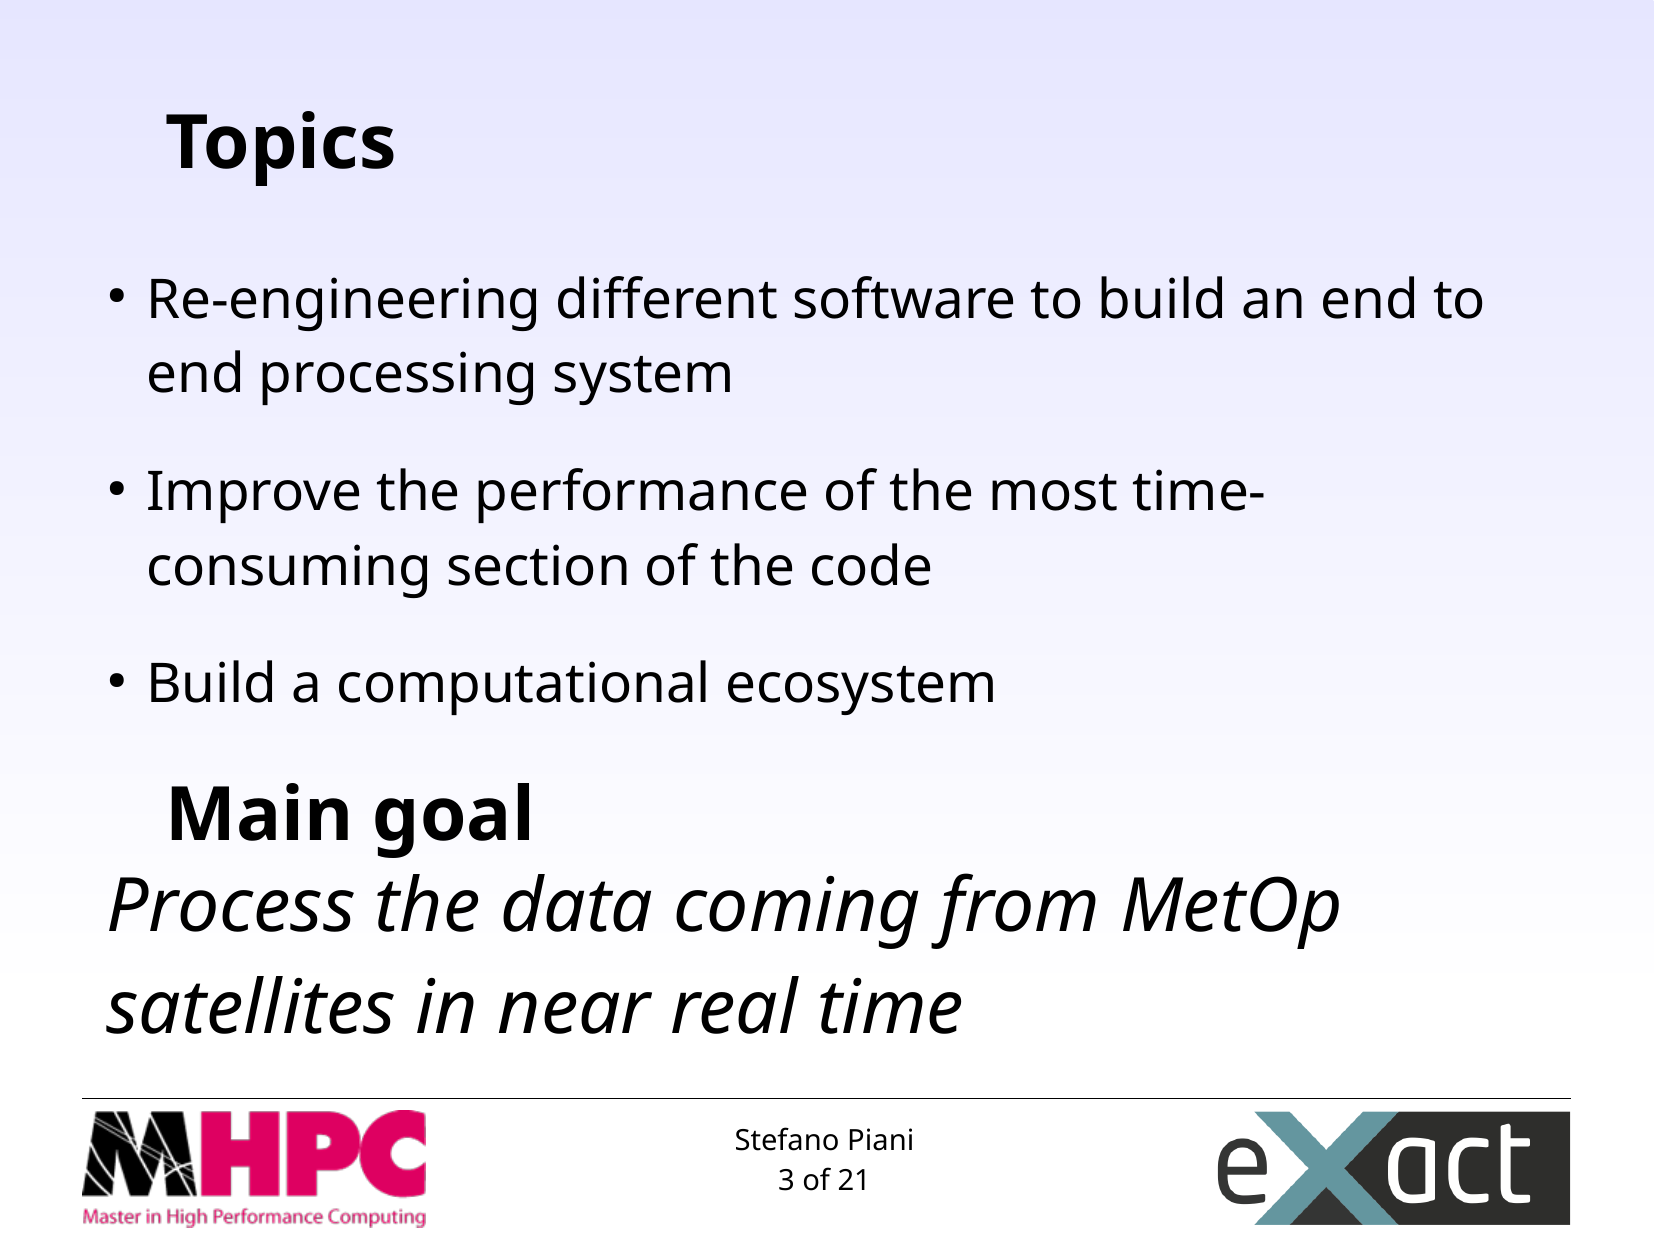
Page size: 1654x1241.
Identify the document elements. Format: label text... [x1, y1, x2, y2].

list Re-engineering different software to build an end to end processing system Improve the performance of the most time-consuming section of the code Build a computational ecosystem [94, 259, 1501, 721]
picture [82, 1110, 426, 1228]
title Process the data coming from MetOp satellites in near real time [70, 808, 1536, 1099]
picture [1216, 1110, 1571, 1226]
title Topics [165, 35, 1583, 243]
title Main goal [165, 708, 1583, 916]
